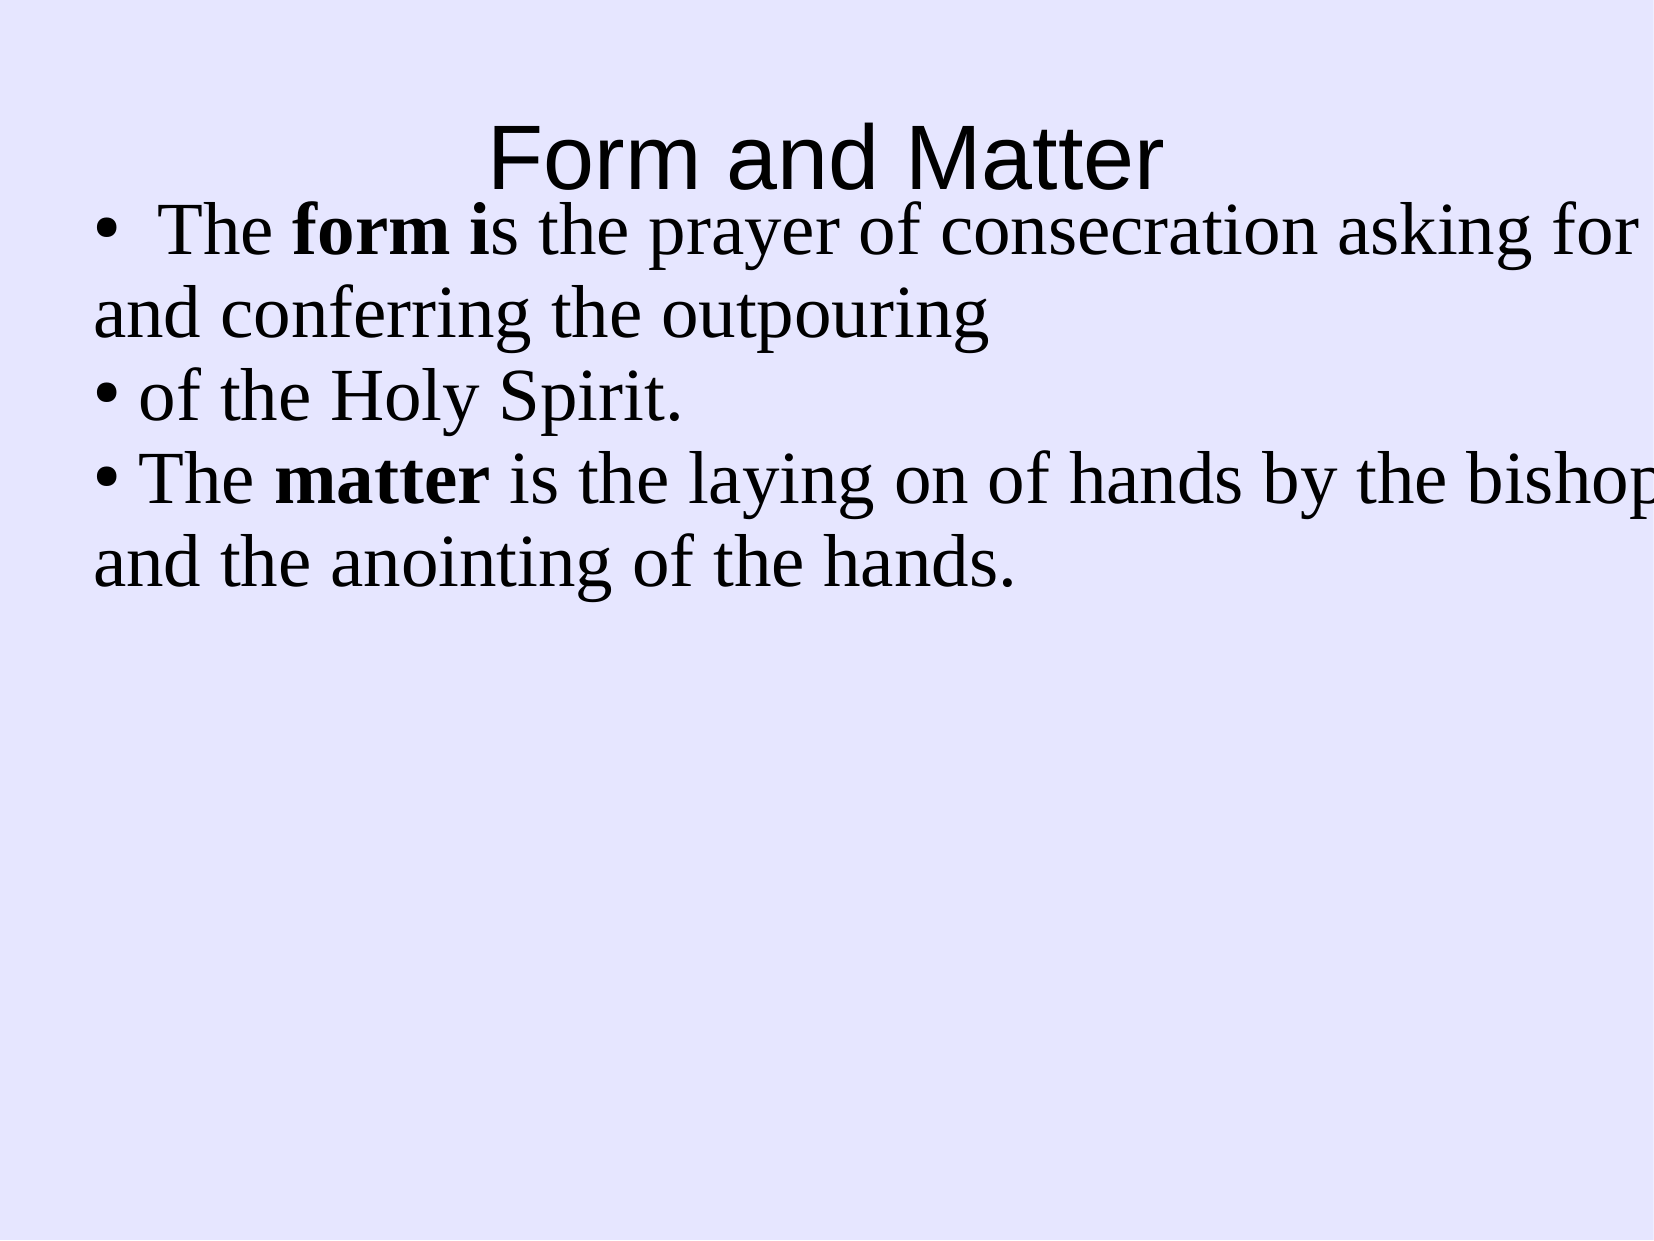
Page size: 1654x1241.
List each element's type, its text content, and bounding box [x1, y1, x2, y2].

text_box The form is the prayer of consecration asking for and conferring the outpouring of the Holy Spirit. The matter is the laying on of hands by the bishop and the anointing of the hands. [93, 187, 1654, 603]
title Form and Matter [82, 49, 1571, 257]
